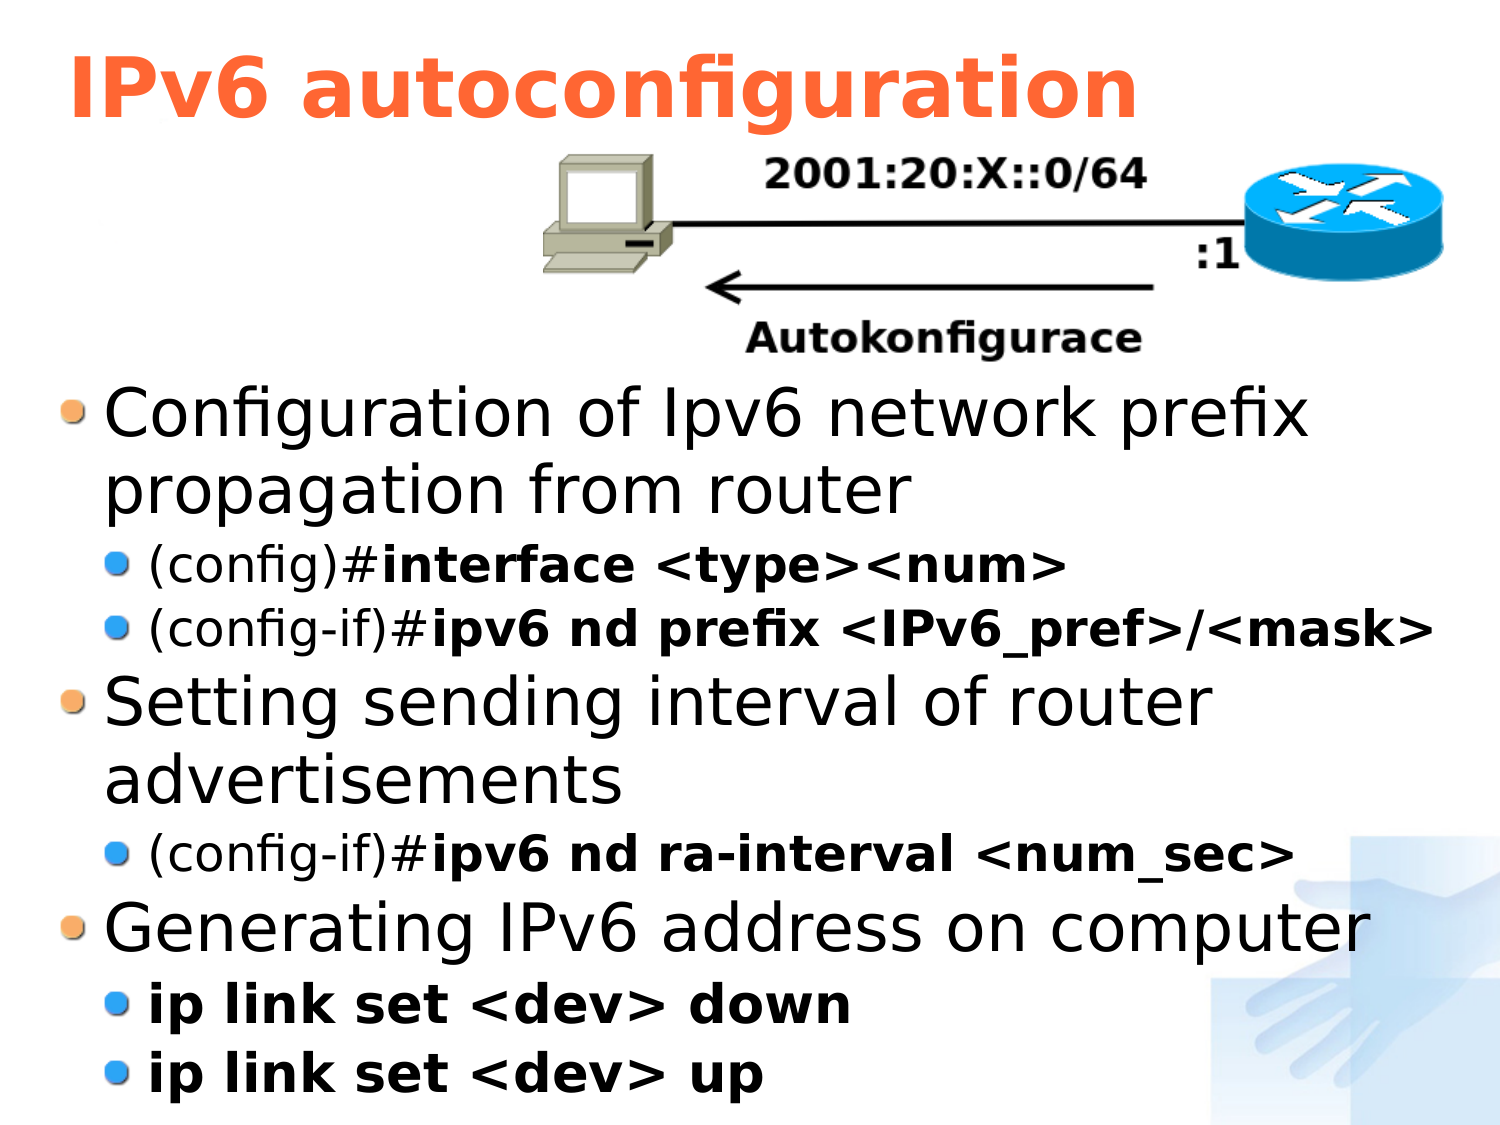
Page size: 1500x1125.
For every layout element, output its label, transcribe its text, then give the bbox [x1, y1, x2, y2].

title IPv6 autoconfiguration [67, 29, 1418, 148]
list Configuration of Ipv6 network prefix propagation from router (config)#interface <type><num> (config-if)#ipv6 nd prefix <IPv6_pref>/<mask> Setting sending interval of router advertisements (config-if)#ipv6 nd ra-interval <num_sec> Generating IPv6 address on computer ip link set <dev> down ip link set <dev> up [59, 206, 1447, 1106]
picture [0, 0, 1500, 1125]
